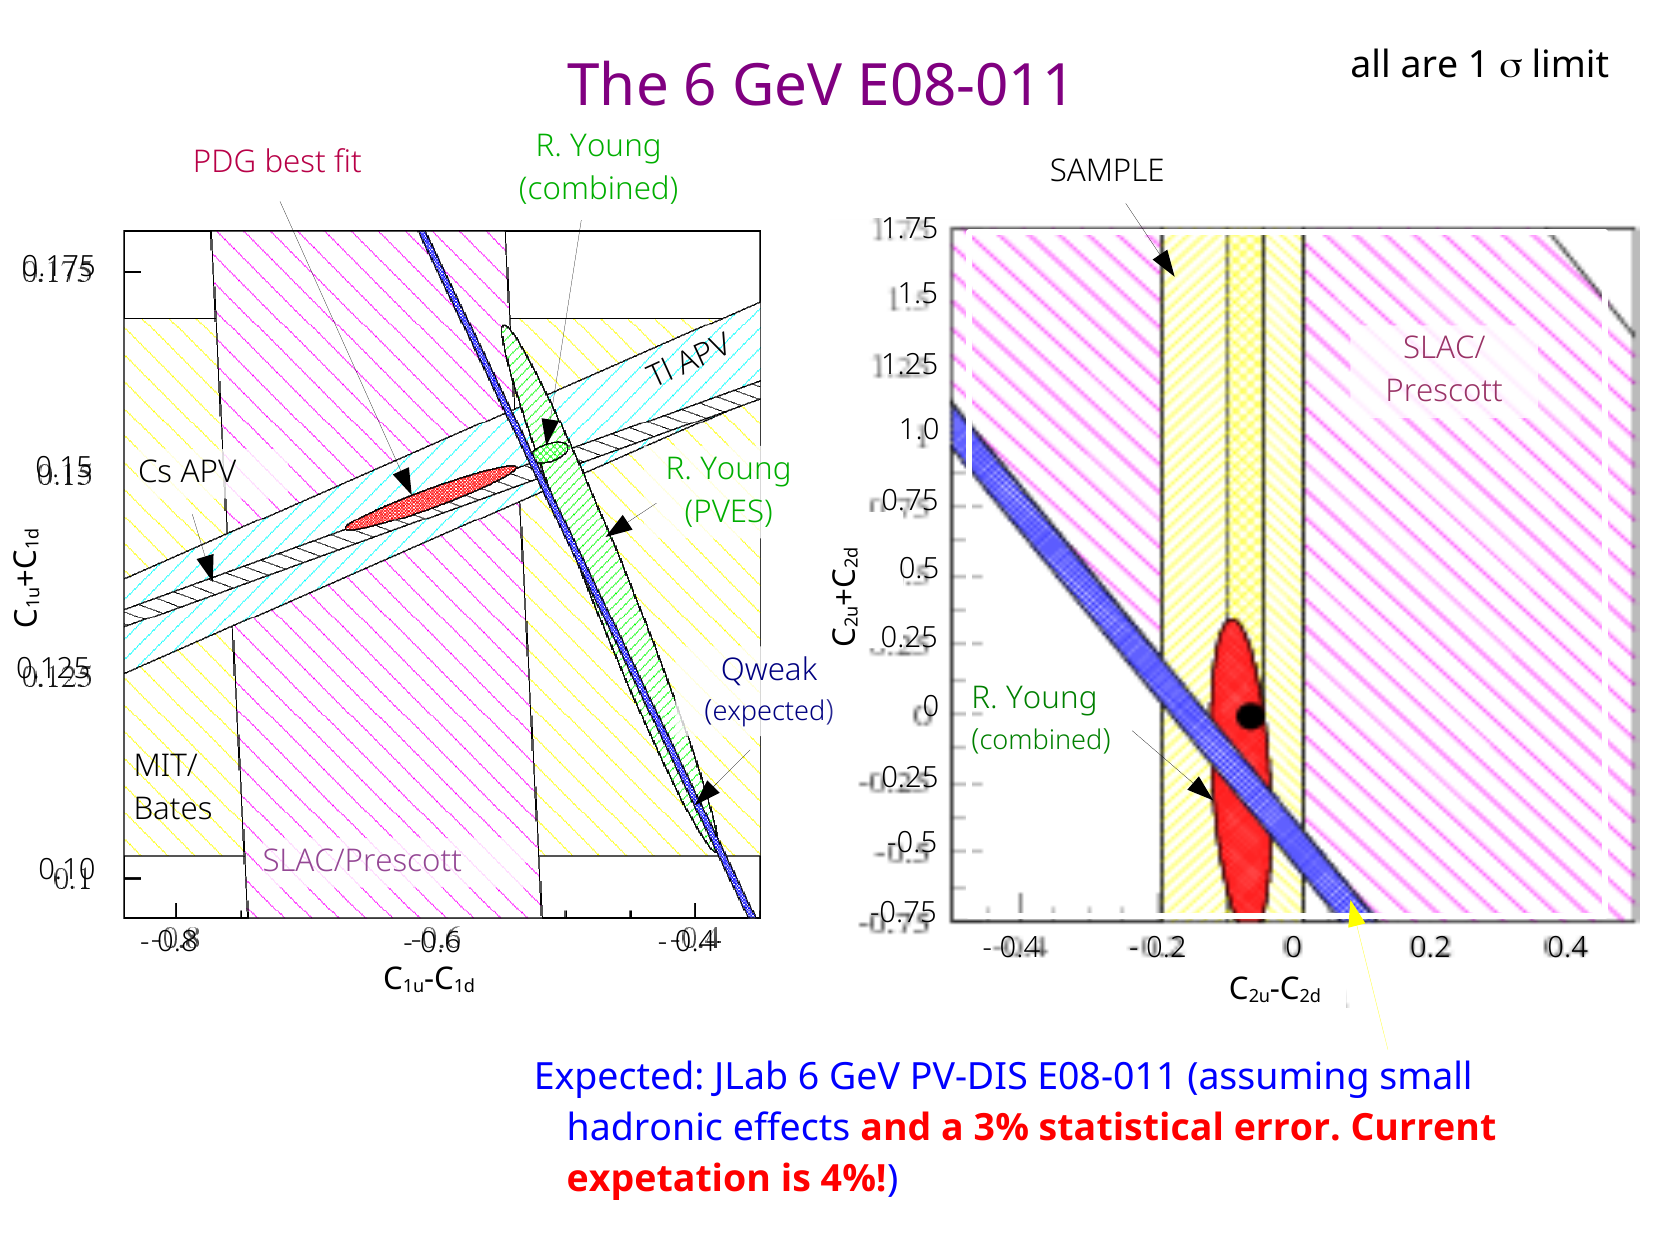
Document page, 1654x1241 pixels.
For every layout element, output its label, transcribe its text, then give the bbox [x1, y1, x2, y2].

text_box 0.5 [1127, 955, 1191, 960]
picture [972, 235, 1602, 913]
text_box 0.75 [879, 783, 941, 790]
text_box 0.5 [981, 960, 1045, 964]
text_box 0.5 [868, 918, 939, 924]
picture [828, 218, 1377, 1008]
text_box 0.5 [1408, 958, 1454, 962]
text_box 0.5 [1283, 959, 1304, 963]
picture [1137, 218, 1640, 1008]
text_box 0.5 [1546, 957, 1592, 962]
text_box 0.75 [921, 713, 941, 718]
text_box 0.75 [885, 849, 938, 855]
picture [13, 227, 768, 1008]
